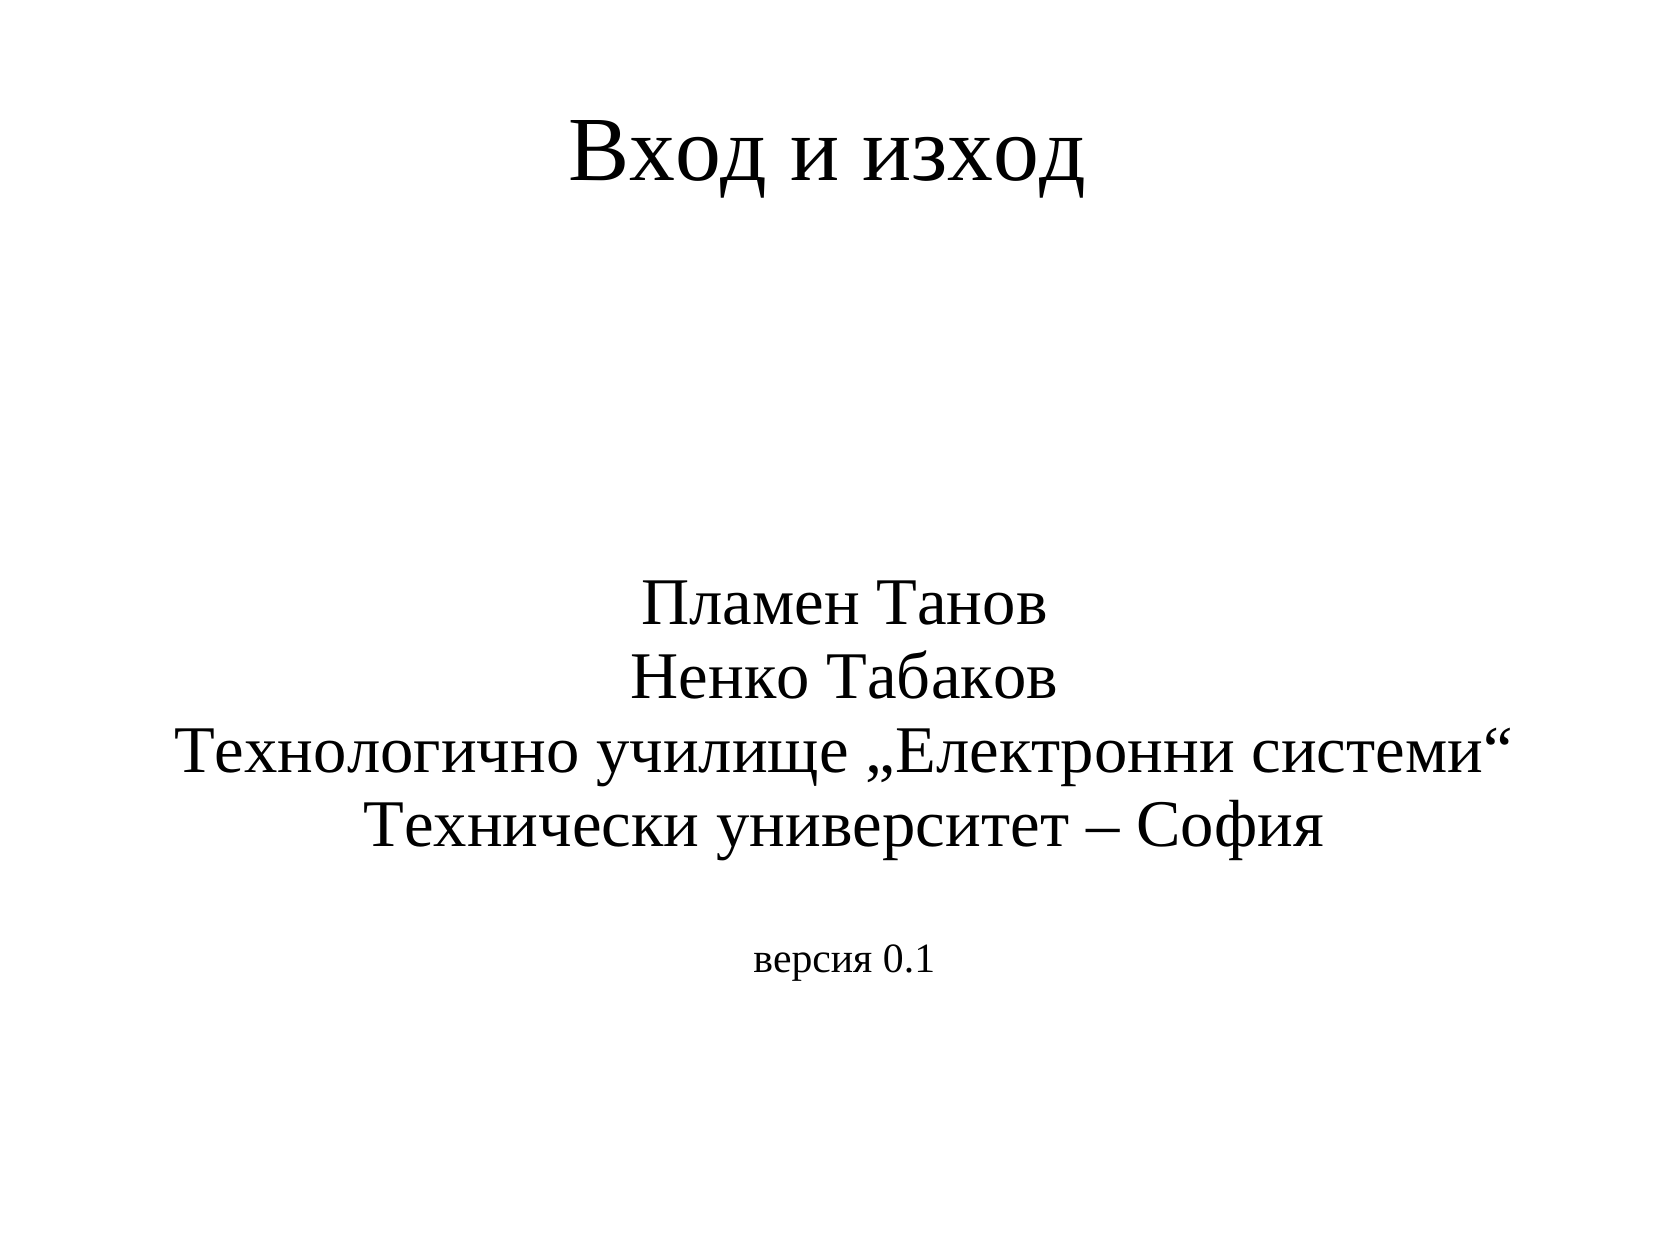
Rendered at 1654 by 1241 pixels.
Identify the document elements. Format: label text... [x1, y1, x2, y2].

subtitle Пламен Танов Ненко Табаков Технологично училище „Електронни системи“ Технически университет – София версия 0.1 [82, 290, 1571, 1109]
title Вход и изход [121, 46, 1534, 254]
